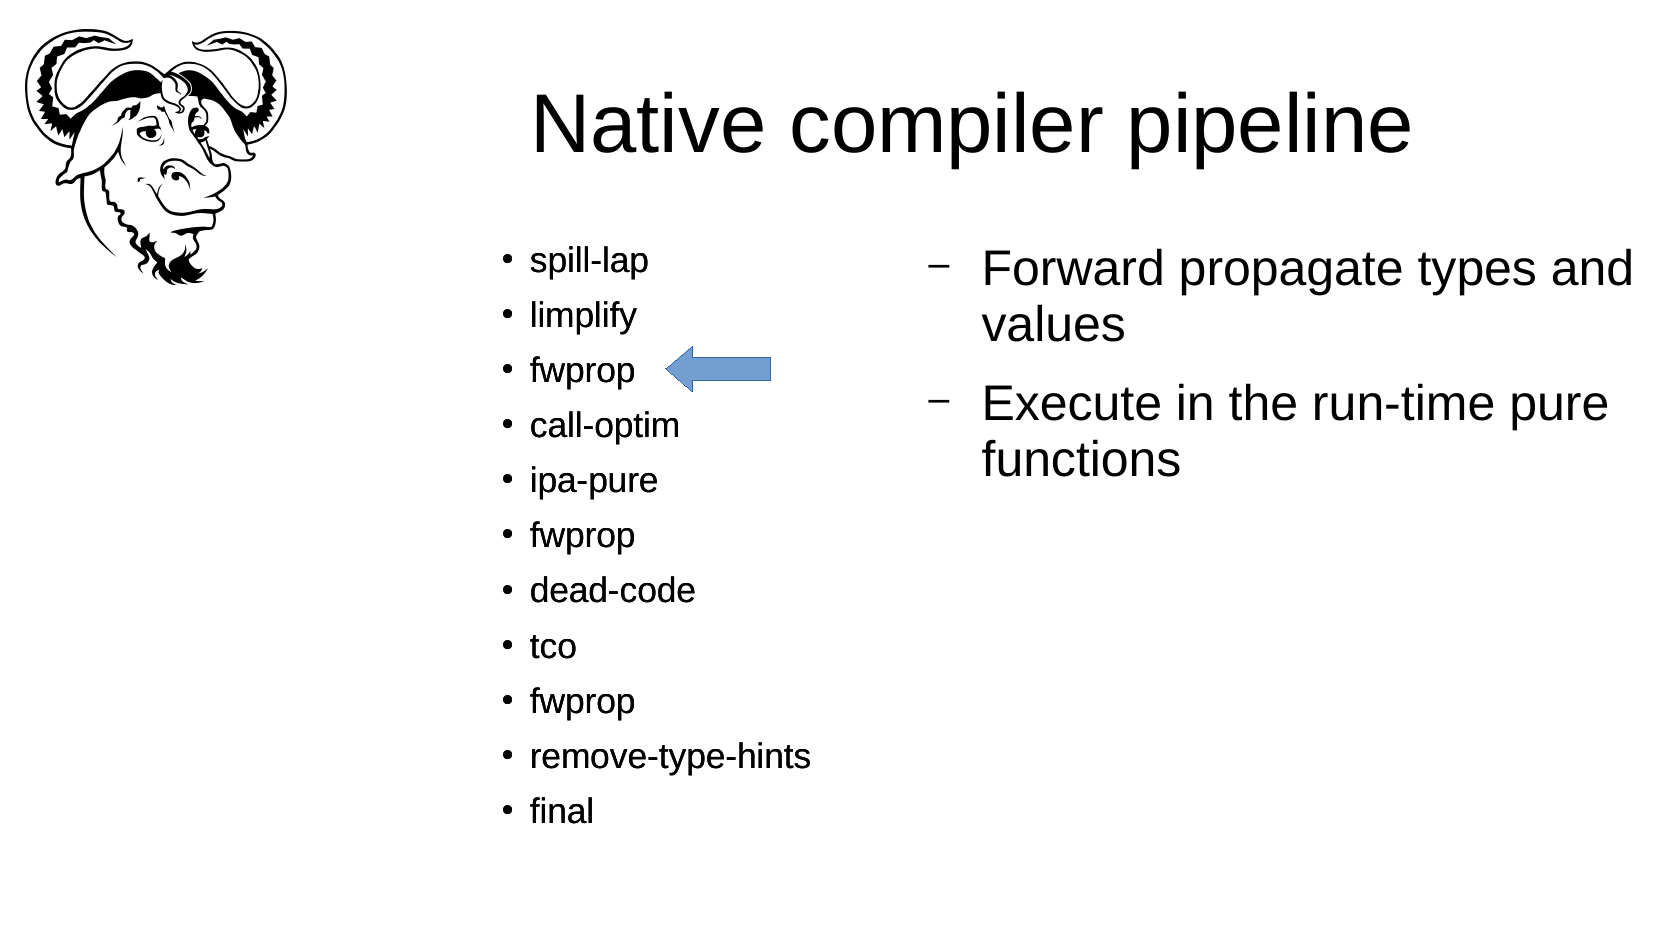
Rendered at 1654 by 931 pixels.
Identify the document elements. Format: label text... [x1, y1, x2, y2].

title Native compiler pipeline [426, 37, 1518, 211]
picture [25, 29, 287, 285]
list spill-lap limplify fwprop call-optim ipa-pure fwprop dead-code tco fwprop remove-type-hints final [492, 240, 868, 841]
list Forward propagate types and values Execute in the run-time pure functions [868, 240, 1654, 841]
